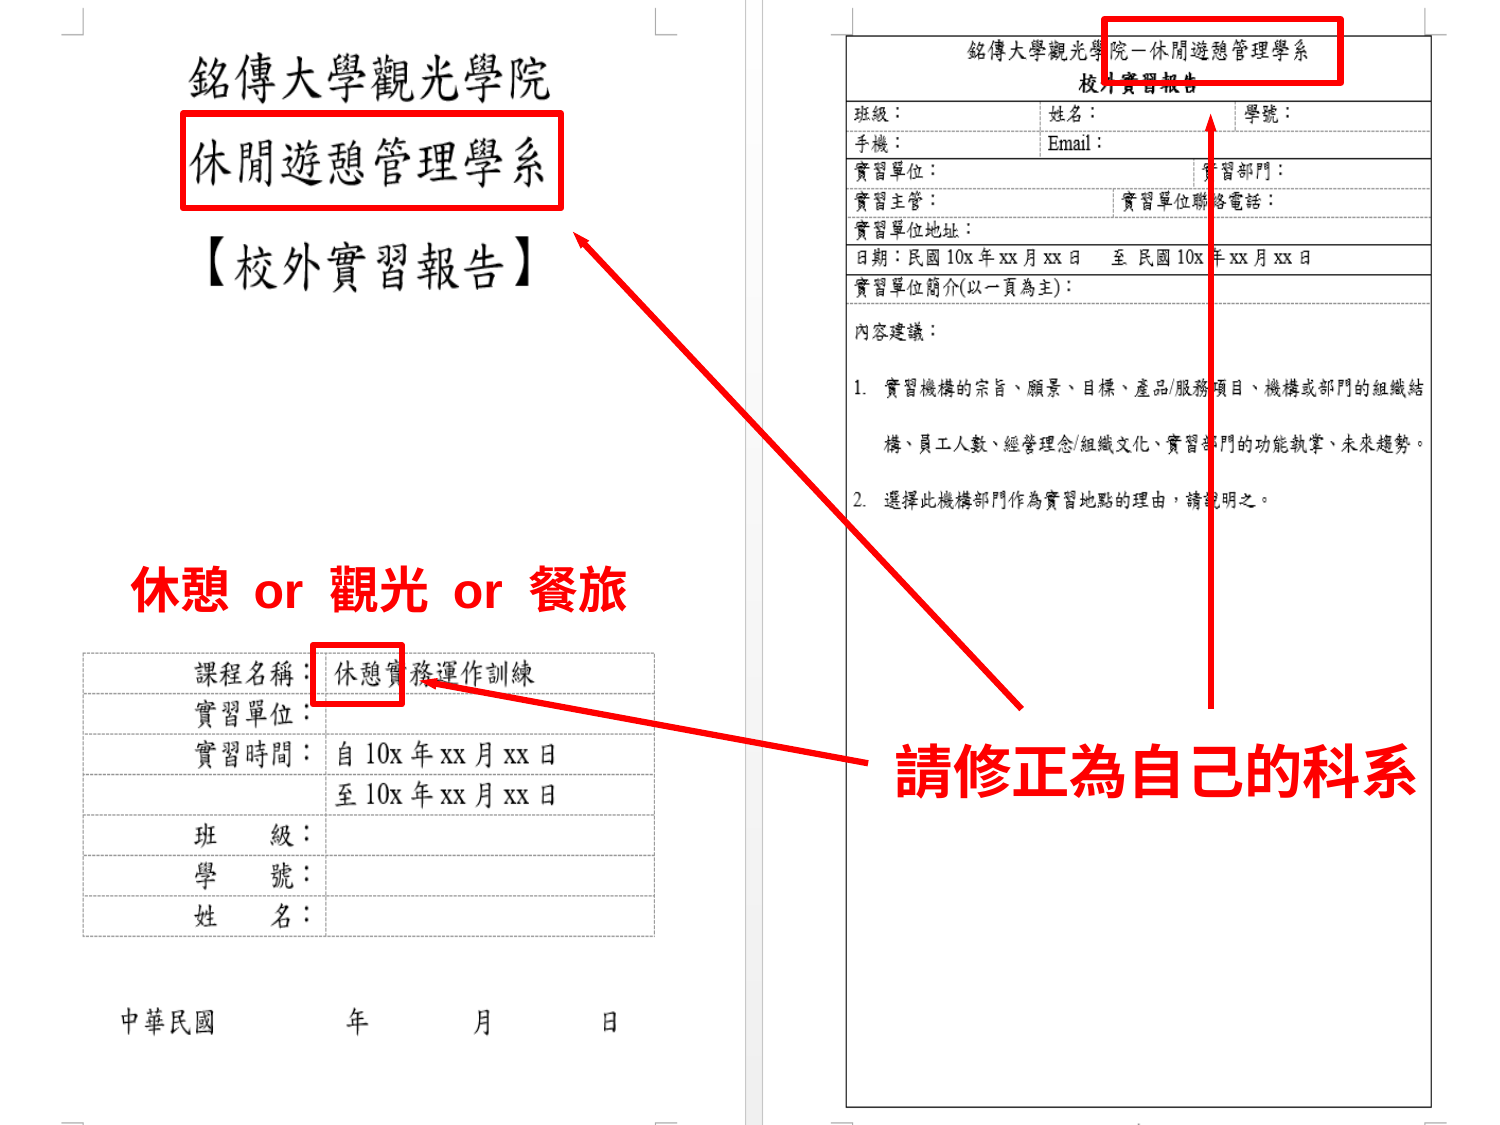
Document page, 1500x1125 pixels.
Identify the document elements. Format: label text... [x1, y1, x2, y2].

picture [0, 0, 1500, 1125]
text_box 休憩 or 觀光 or 餐旅 [115, 550, 606, 627]
text_box 請修正為自己的科系 [879, 727, 1441, 814]
